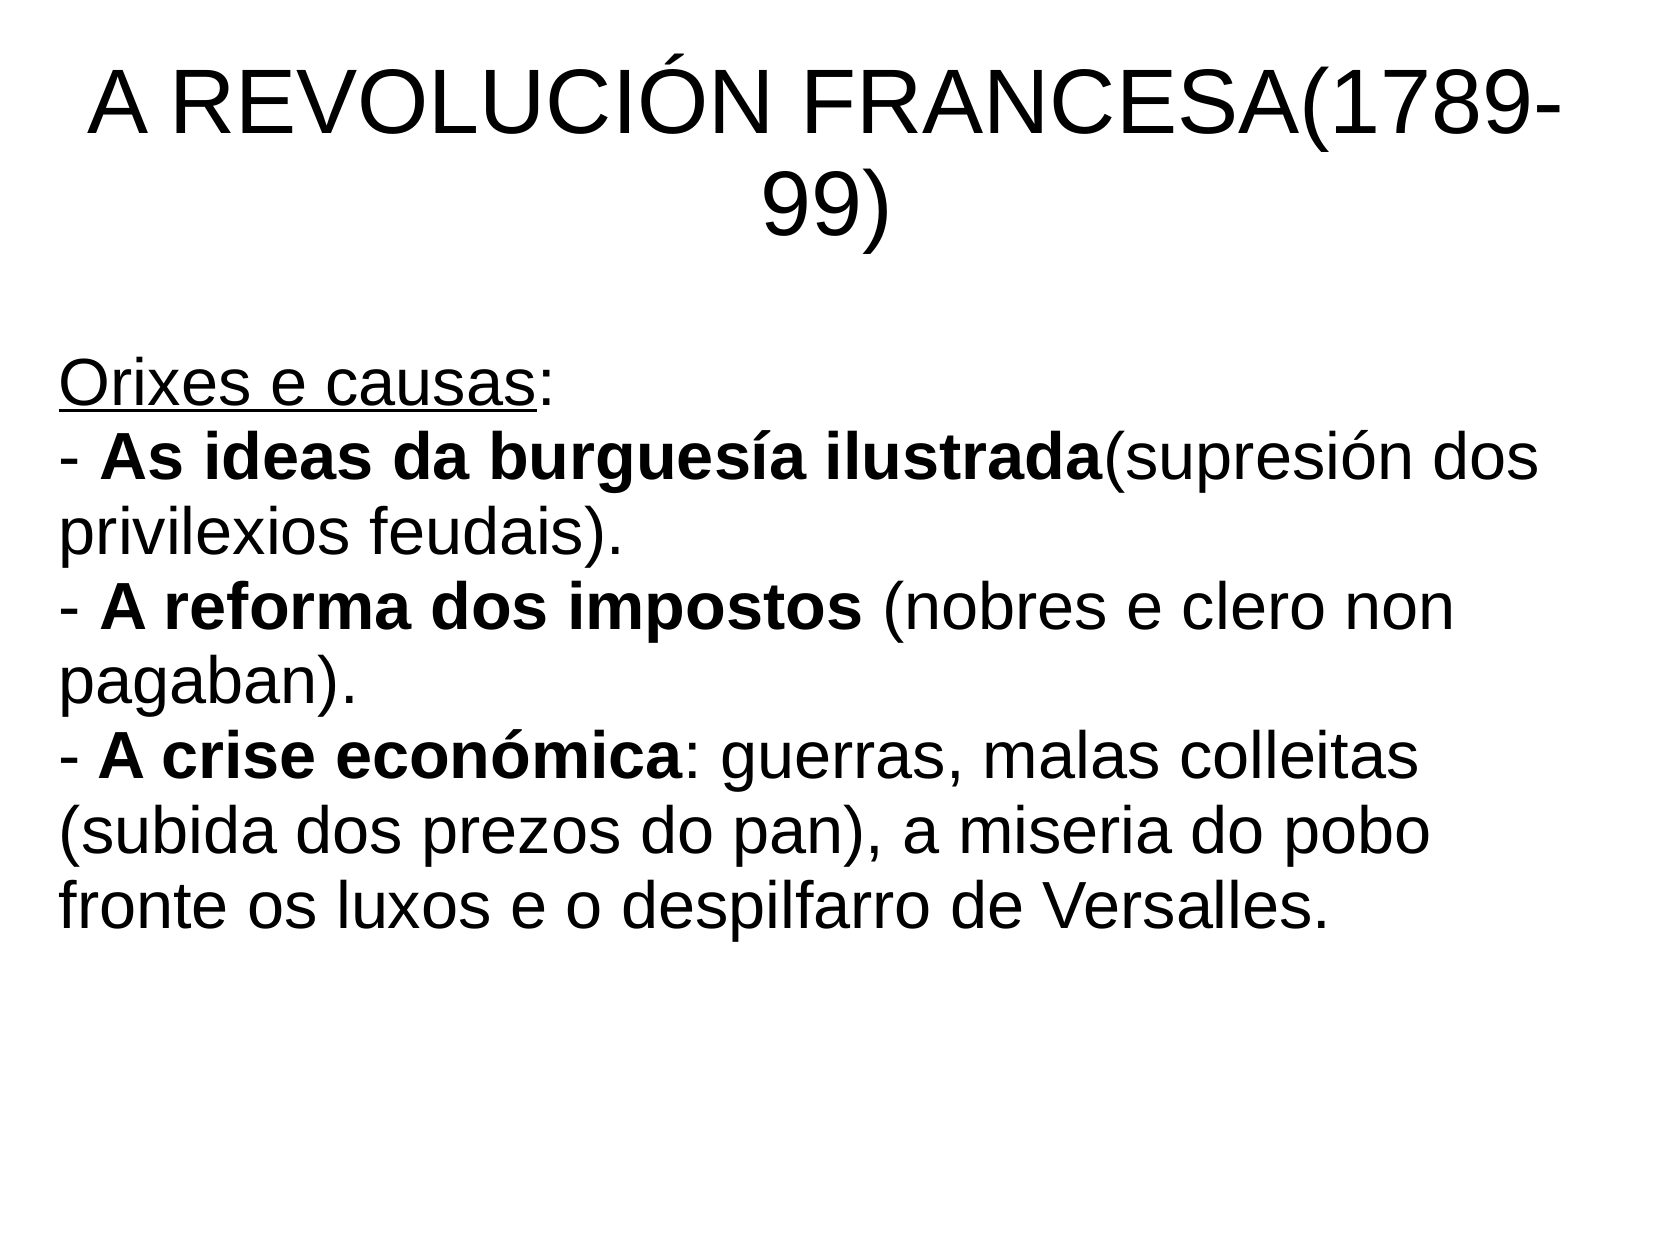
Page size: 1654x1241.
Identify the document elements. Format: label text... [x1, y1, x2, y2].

subtitle Orixes e causas: - As ideas da burguesía ilustrada(supresión dos privilexios feudais). - A reforma dos impostos (nobres e clero non pagaban). - A crise económica: guerras, malas colleitas (subida dos prezos do pan), a miseria do pobo fronte os luxos e o despilfarro de Versalles. [59, 271, 1548, 1091]
title A REVOLUCIÓN FRANCESA(1789-99) [82, 49, 1571, 257]
